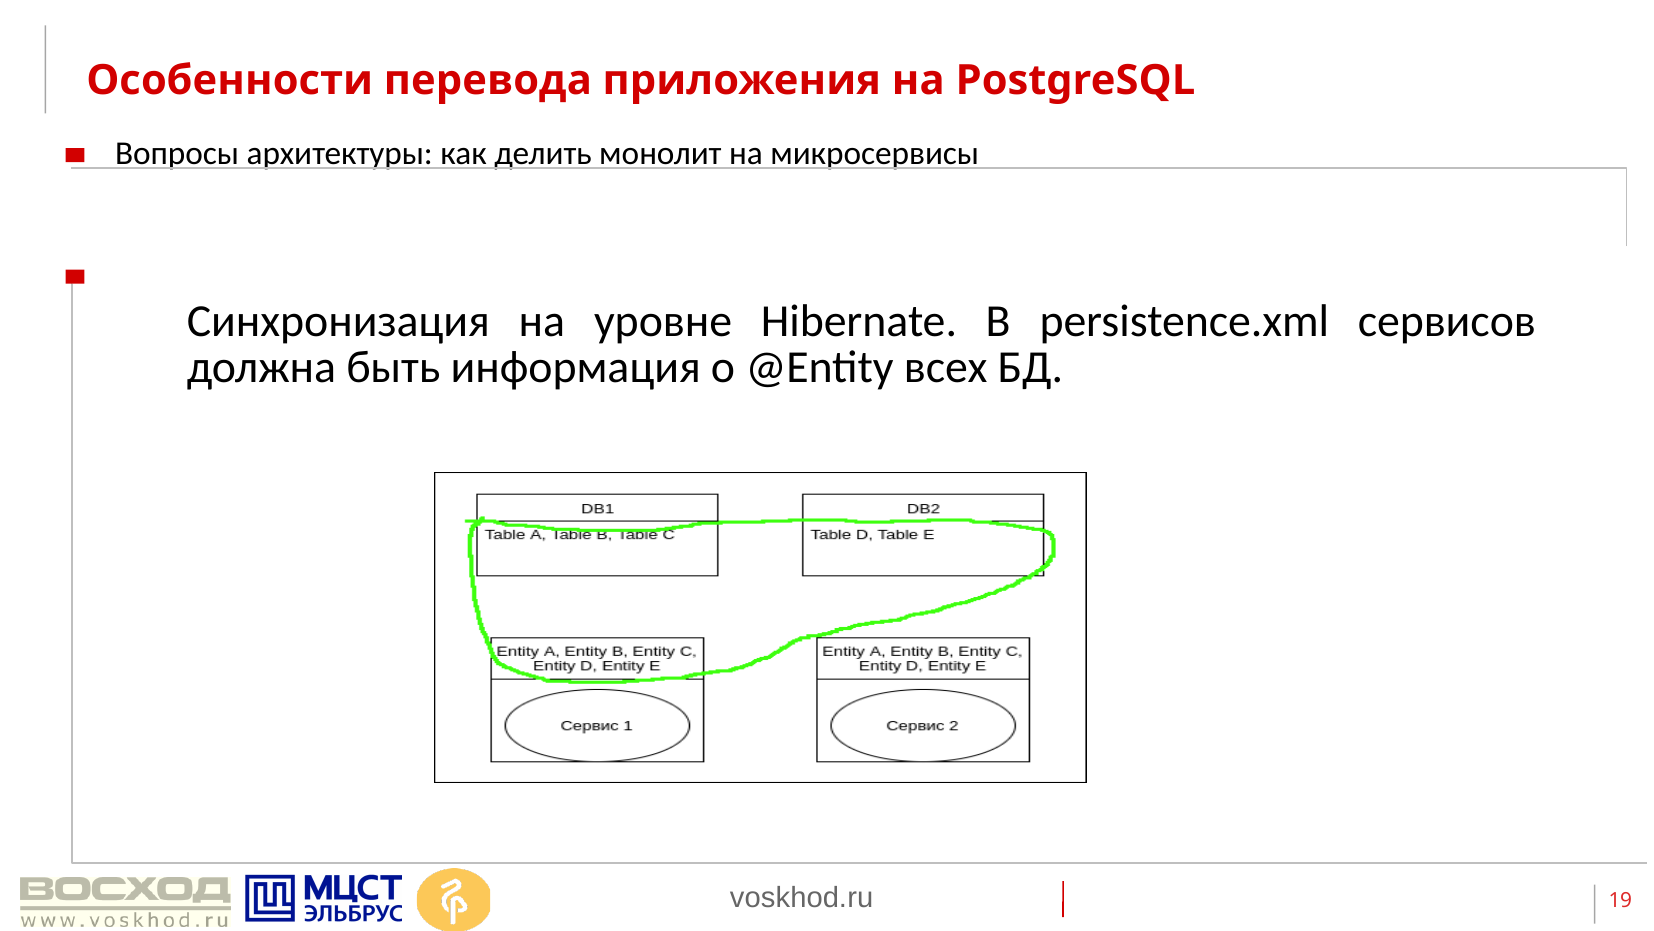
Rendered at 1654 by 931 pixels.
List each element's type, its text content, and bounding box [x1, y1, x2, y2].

title Особенности перевода приложения на PostgreSQL [71, 45, 1560, 133]
text_box [65, 148, 85, 163]
text_box Синхронизация на уровне Hibernate. В persistence.xml сервисов должна быть информация о @Entity всех БД. [101, 295, 1553, 639]
picture [20, 877, 231, 927]
picture [434, 472, 1087, 783]
slide_number <number> [1267, 884, 1647, 918]
text_box [65, 269, 85, 284]
text_box Вопросы архитектуры: как делить монолит на микросервисы [100, 169, 1626, 179]
text_box Вопросы архитектуры: как делить монолит на микросервисы [100, 123, 1634, 179]
picture [242, 874, 402, 922]
picture [416, 868, 491, 931]
